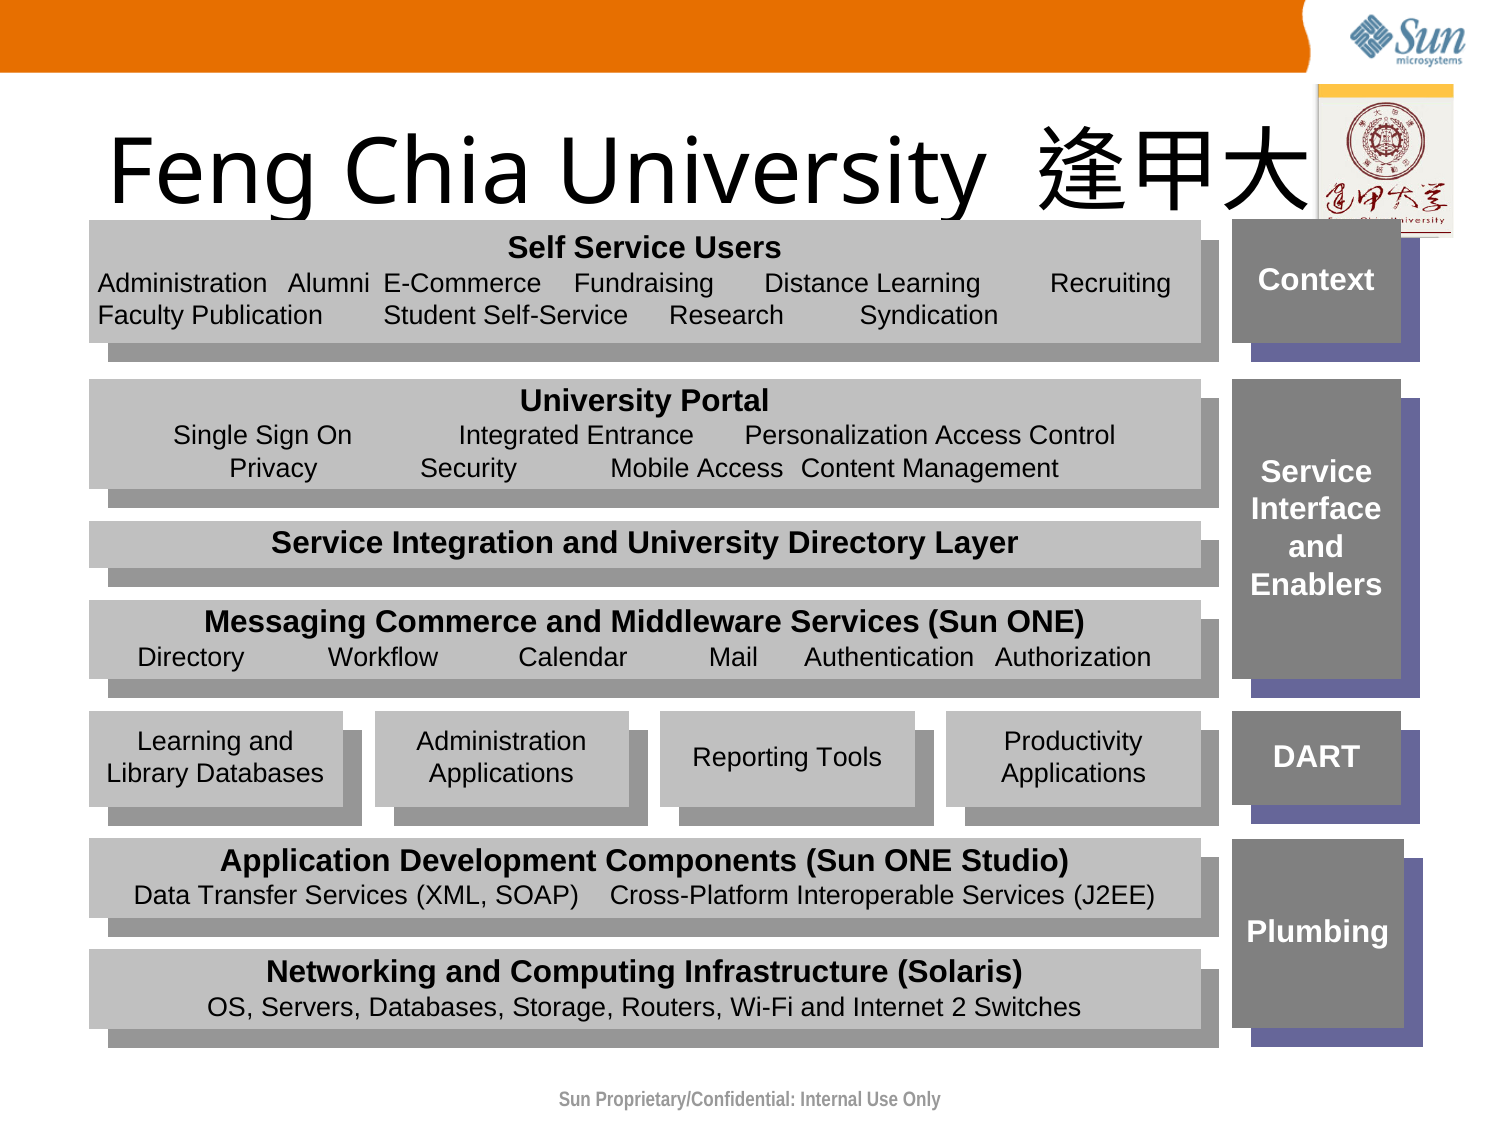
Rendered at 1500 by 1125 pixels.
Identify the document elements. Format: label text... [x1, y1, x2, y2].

chart [84, 214, 1428, 1053]
picture [0, 0, 1500, 75]
picture [1306, 84, 1454, 238]
title Feng Chia University 逢甲大學 [92, 89, 1405, 214]
